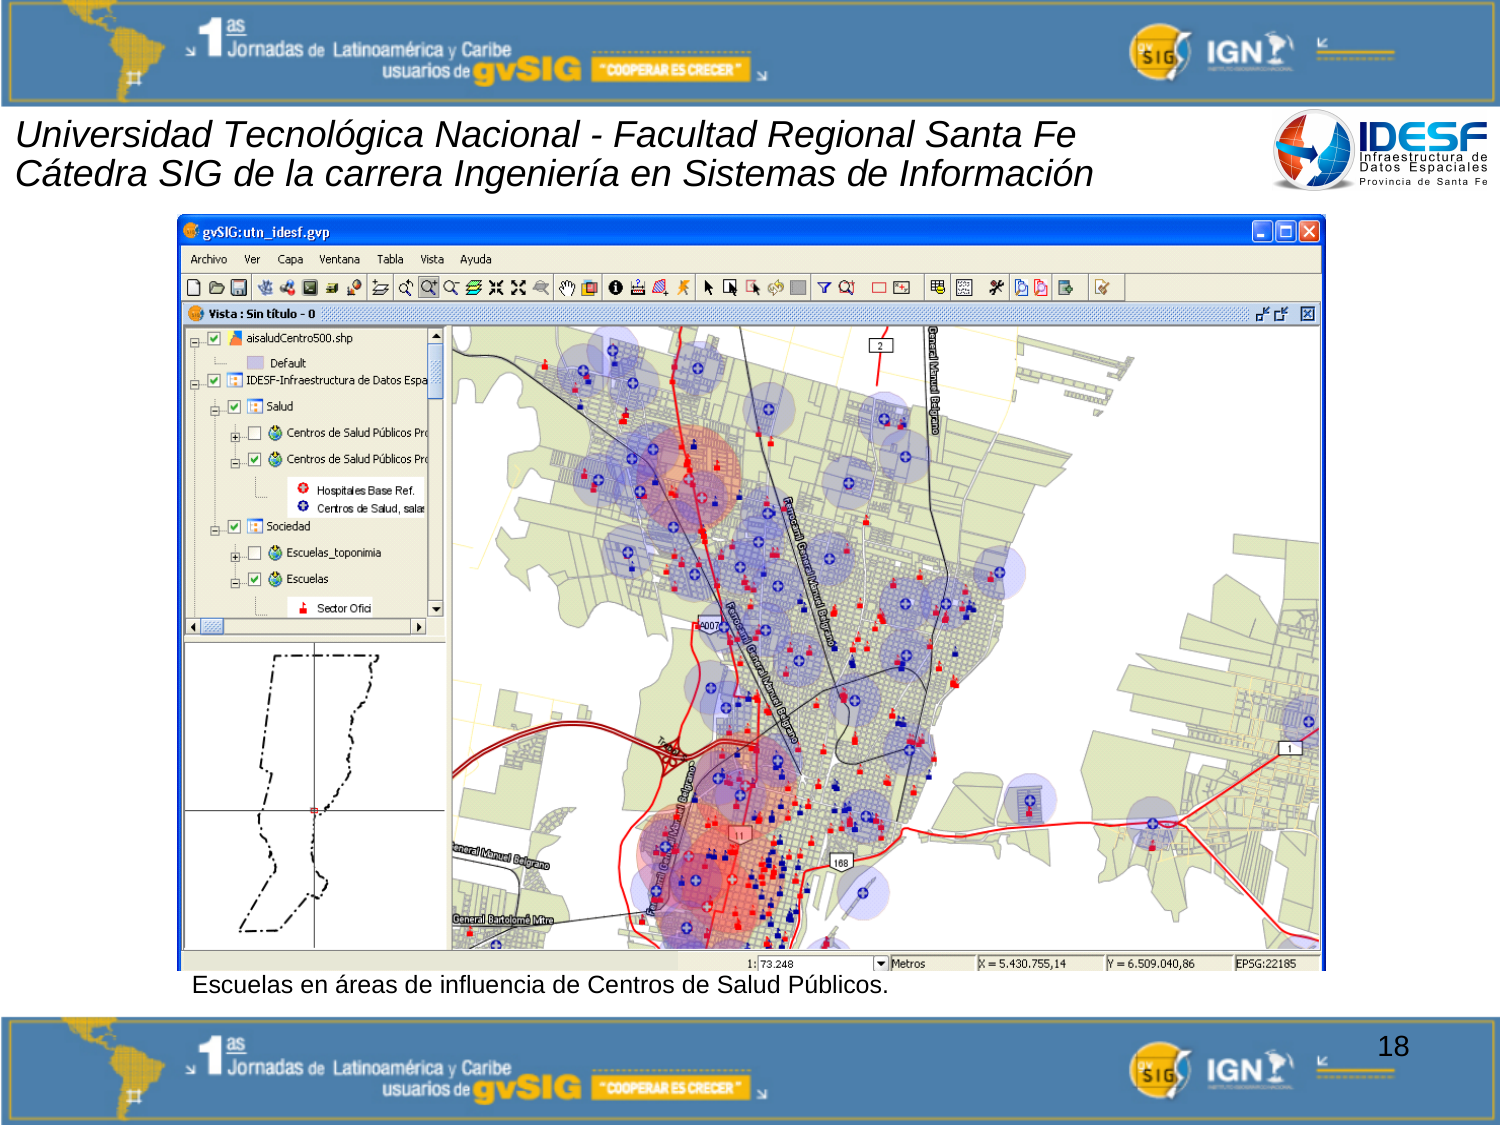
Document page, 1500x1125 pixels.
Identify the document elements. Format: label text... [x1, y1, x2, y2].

picture [0, 0, 1500, 1125]
text_box Escuelas en áreas de influencia de Centros de Salud Públicos. [177, 965, 1388, 1009]
text_box Universidad Tecnológica Nacional - Facultad Regional Santa Fe Cátedra SIG de la carrera Ingeniería en Sistemas de Información [0, 108, 1477, 210]
